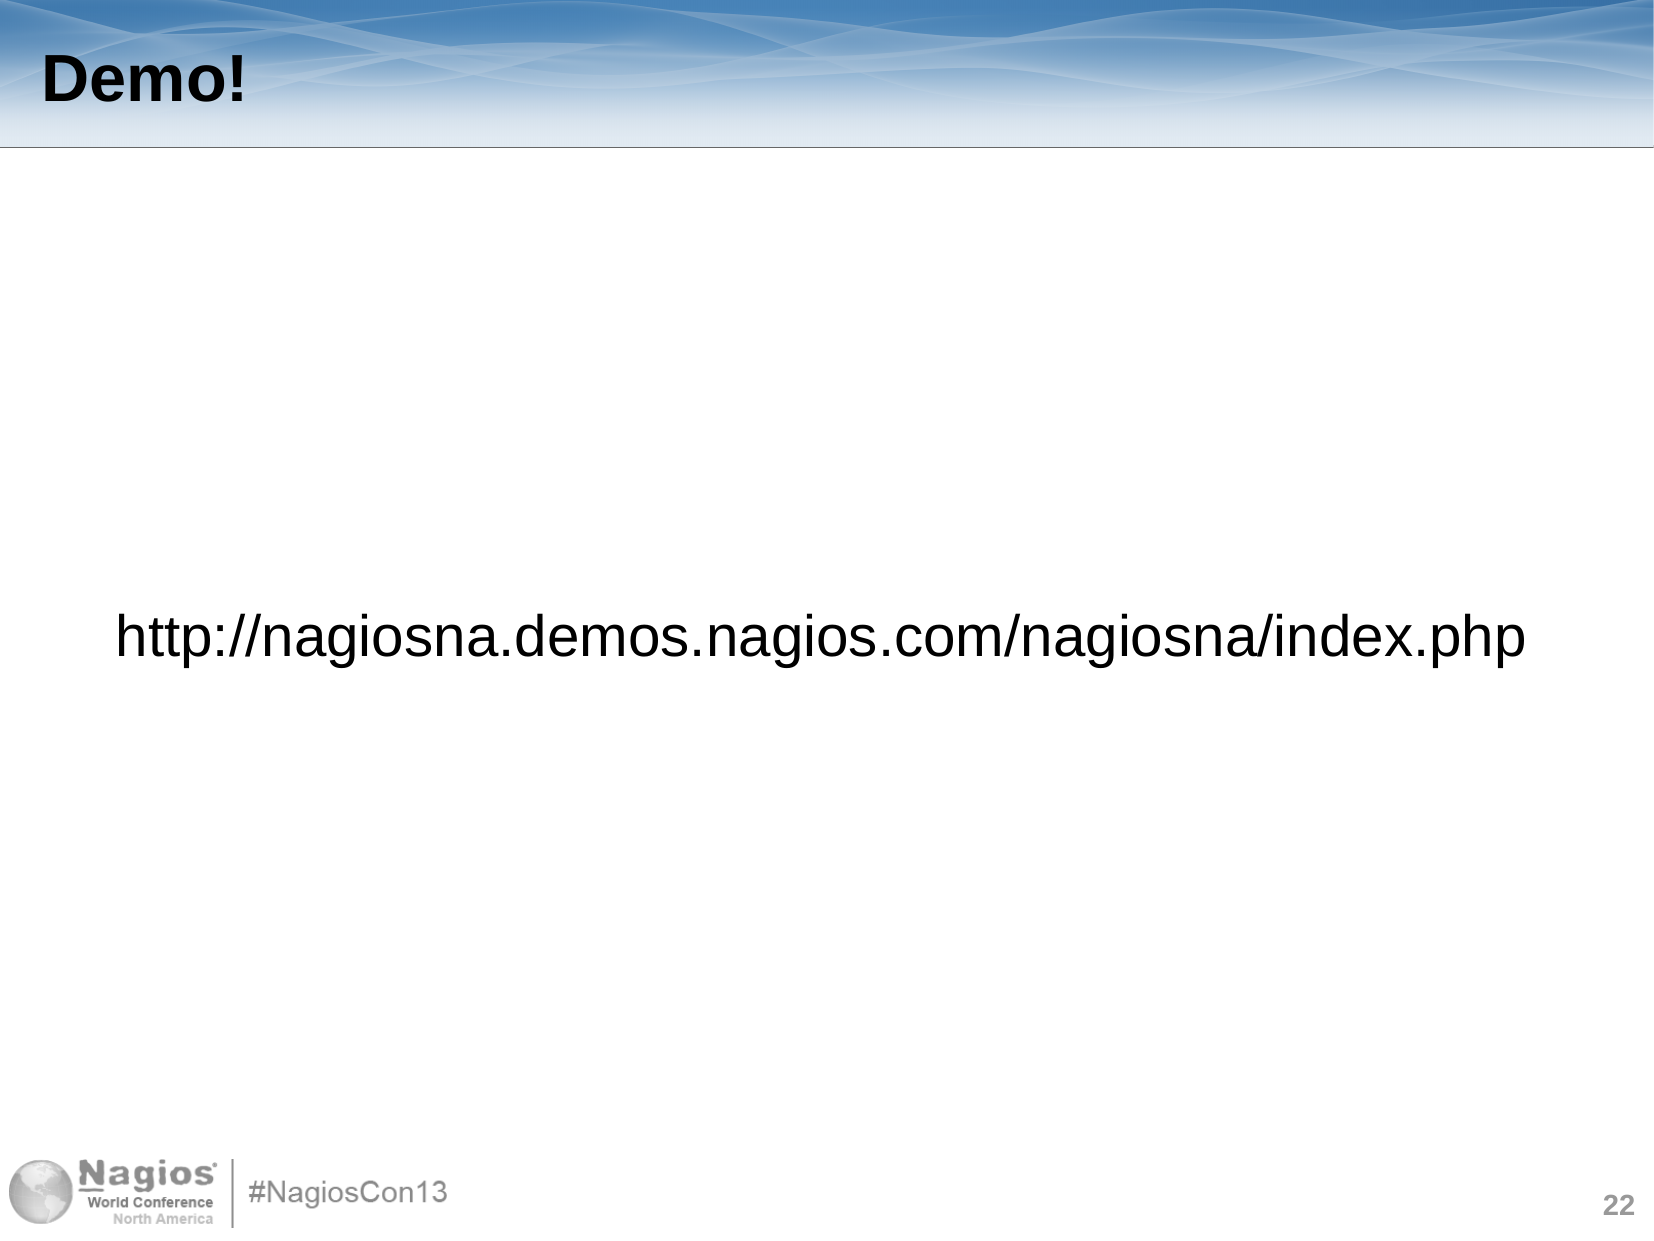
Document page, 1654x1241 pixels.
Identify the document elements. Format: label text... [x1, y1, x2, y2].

title Demo! [41, 29, 1248, 127]
picture [9, 1159, 453, 1228]
picture [0, 0, 1654, 147]
text_box http://nagiosna.demos.nagios.com/nagiosna/index.php [100, 596, 1553, 677]
